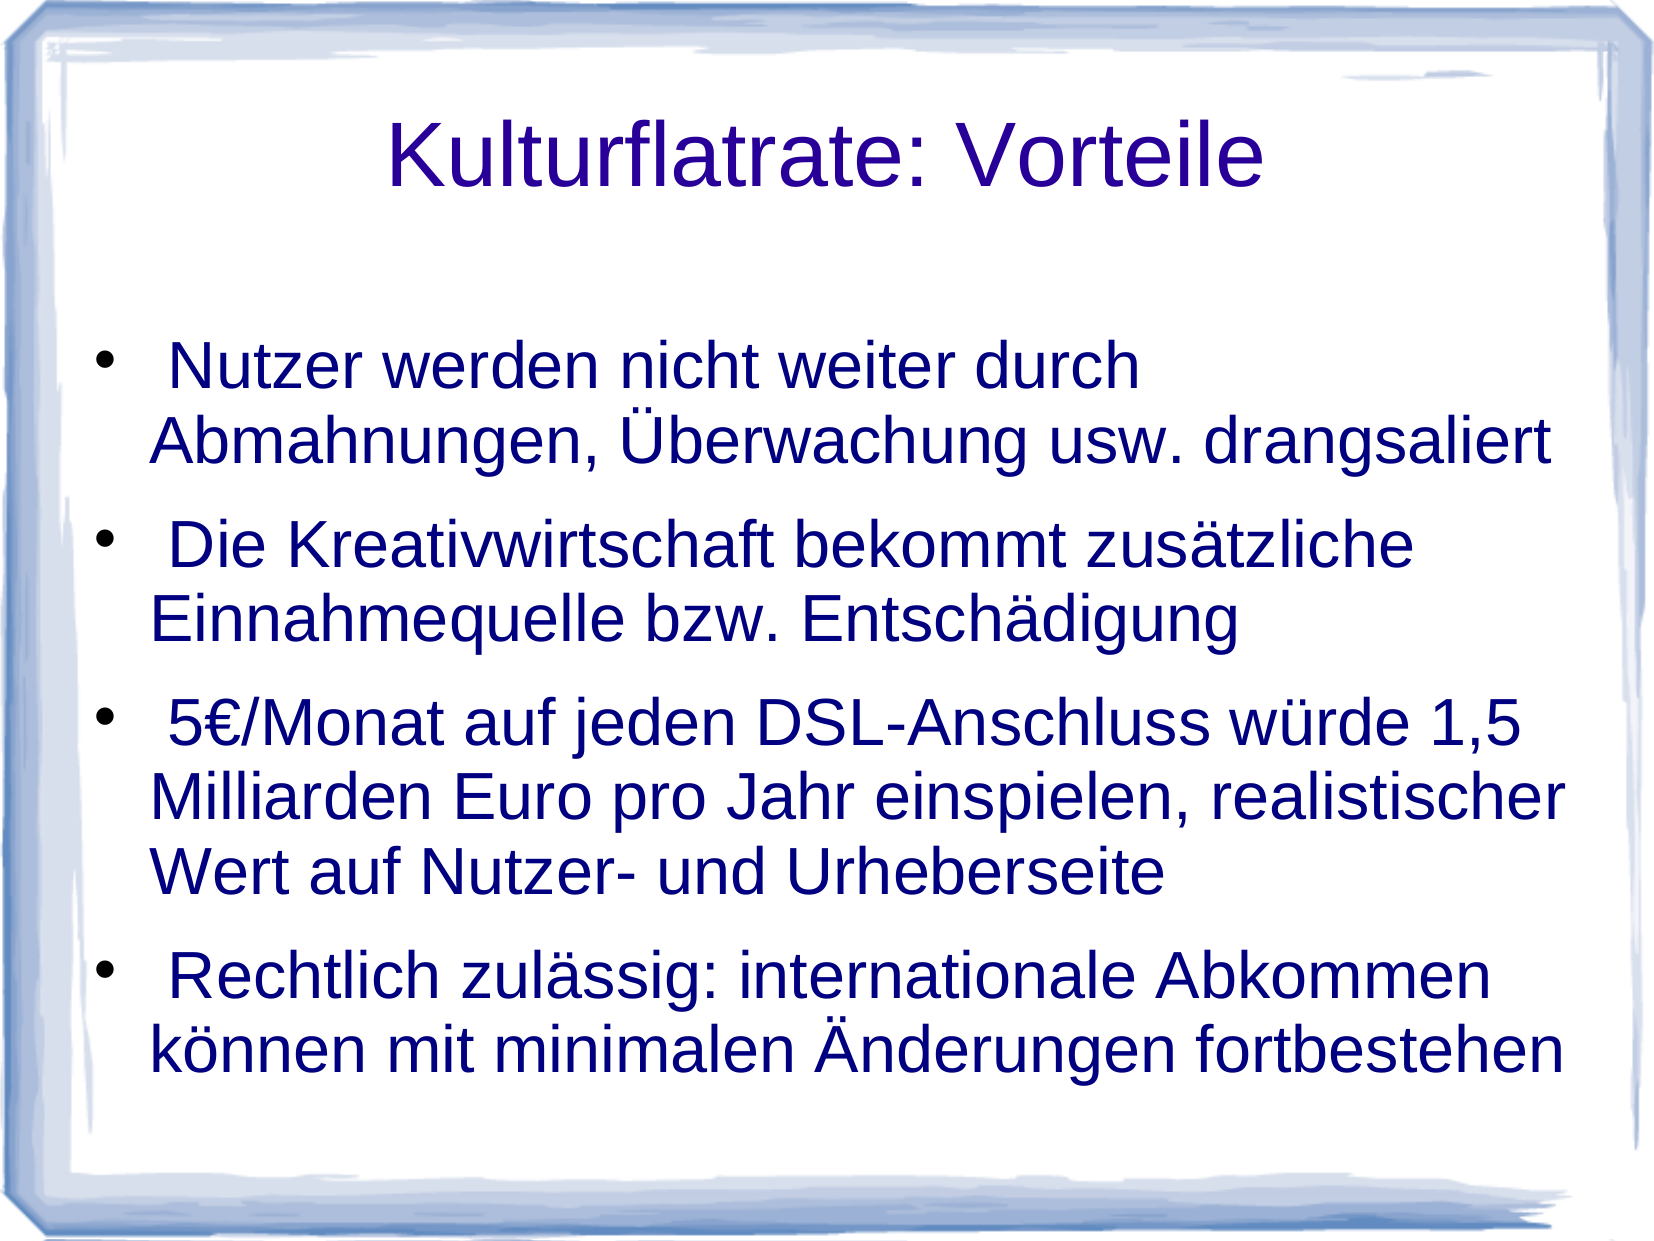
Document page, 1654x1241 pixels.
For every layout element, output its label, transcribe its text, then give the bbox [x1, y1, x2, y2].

list Nutzer werden nicht weiter durch Abmahnungen, Überwachung usw. drangsaliert Die Kreativwirtschaft bekommt zusätzliche Einnahmequelle bzw. Entschädigung 5€/Monat auf jeden DSL-Anschluss würde 1,5 Milliarden Euro pro Jahr einspielen, realistischer Wert auf Nutzer- und Urheberseite Rechtlich zulässig: internationale Abkommen können mit minimalen Änderungen fortbestehen [93, 324, 1570, 1088]
picture [0, 0, 1654, 1241]
title Kulturflatrate: Vorteile [82, 49, 1571, 257]
